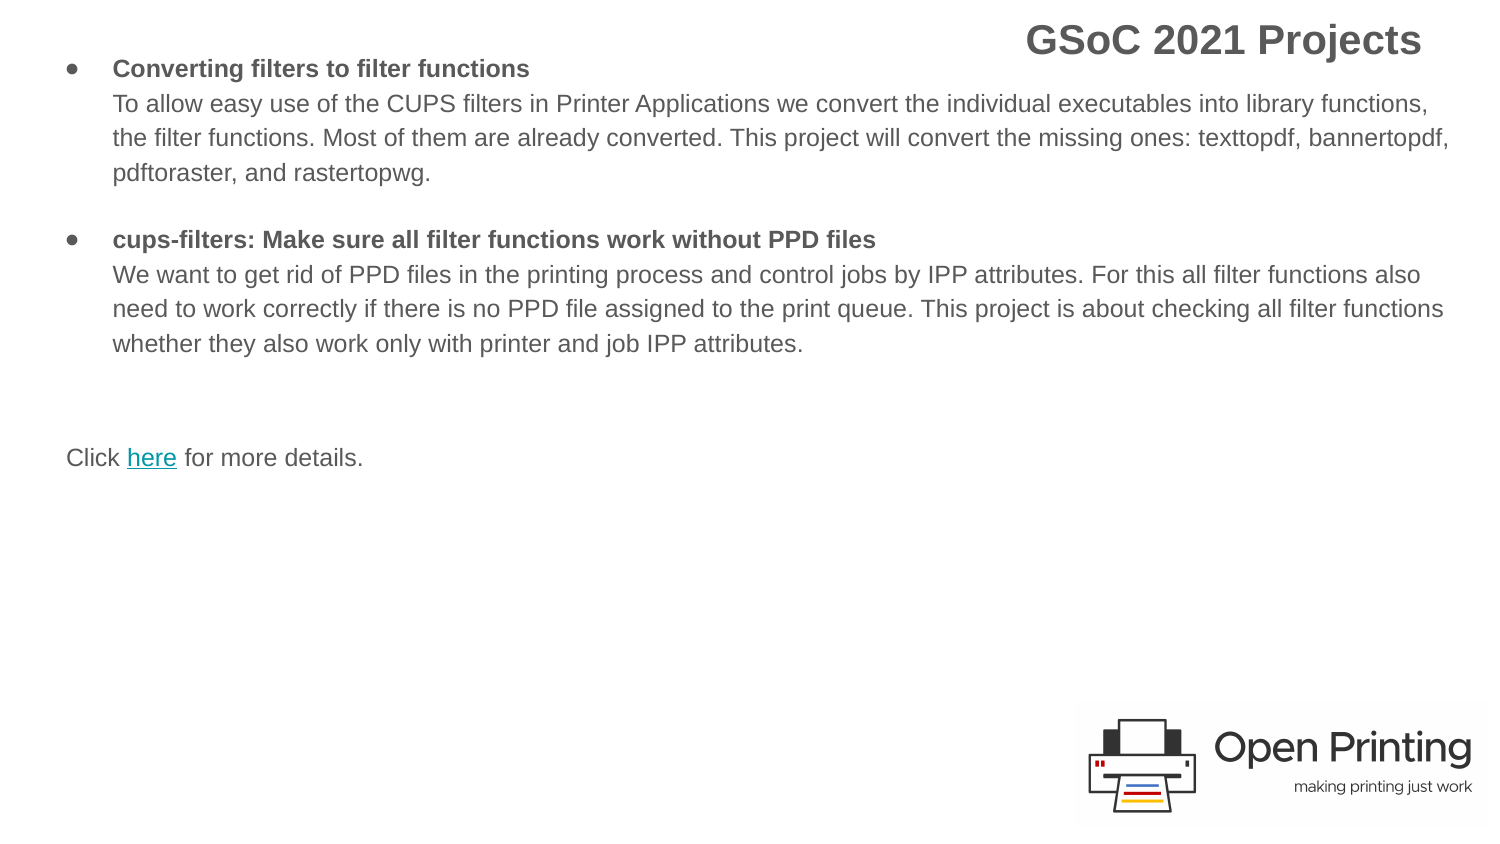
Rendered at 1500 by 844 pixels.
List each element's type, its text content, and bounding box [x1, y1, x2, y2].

list Click here for more details. [51, 421, 1500, 546]
picture [1075, 701, 1488, 826]
list Converting filters to filter functions To allow easy use of the CUPS filters in Printer Applications we convert the individual executables into library functions, the filter functions. Most of them are already converted. This project will convert the missing ones: texttopdf, bannertopdf, pdftoraster, and rastertopwg. cups-filters: Make sure all filter functions work without PPD files We want to get rid of PPD files in the printing process and control jobs by IPP attributes. For this all filter functions also need to work correctly if there is no PPD file assigned to the print queue. This project is about checking all filter functions whether they also work only with printer and job IPP attributes. [22, 33, 1478, 393]
title GSoC 2021 Projects [51, 0, 1449, 71]
